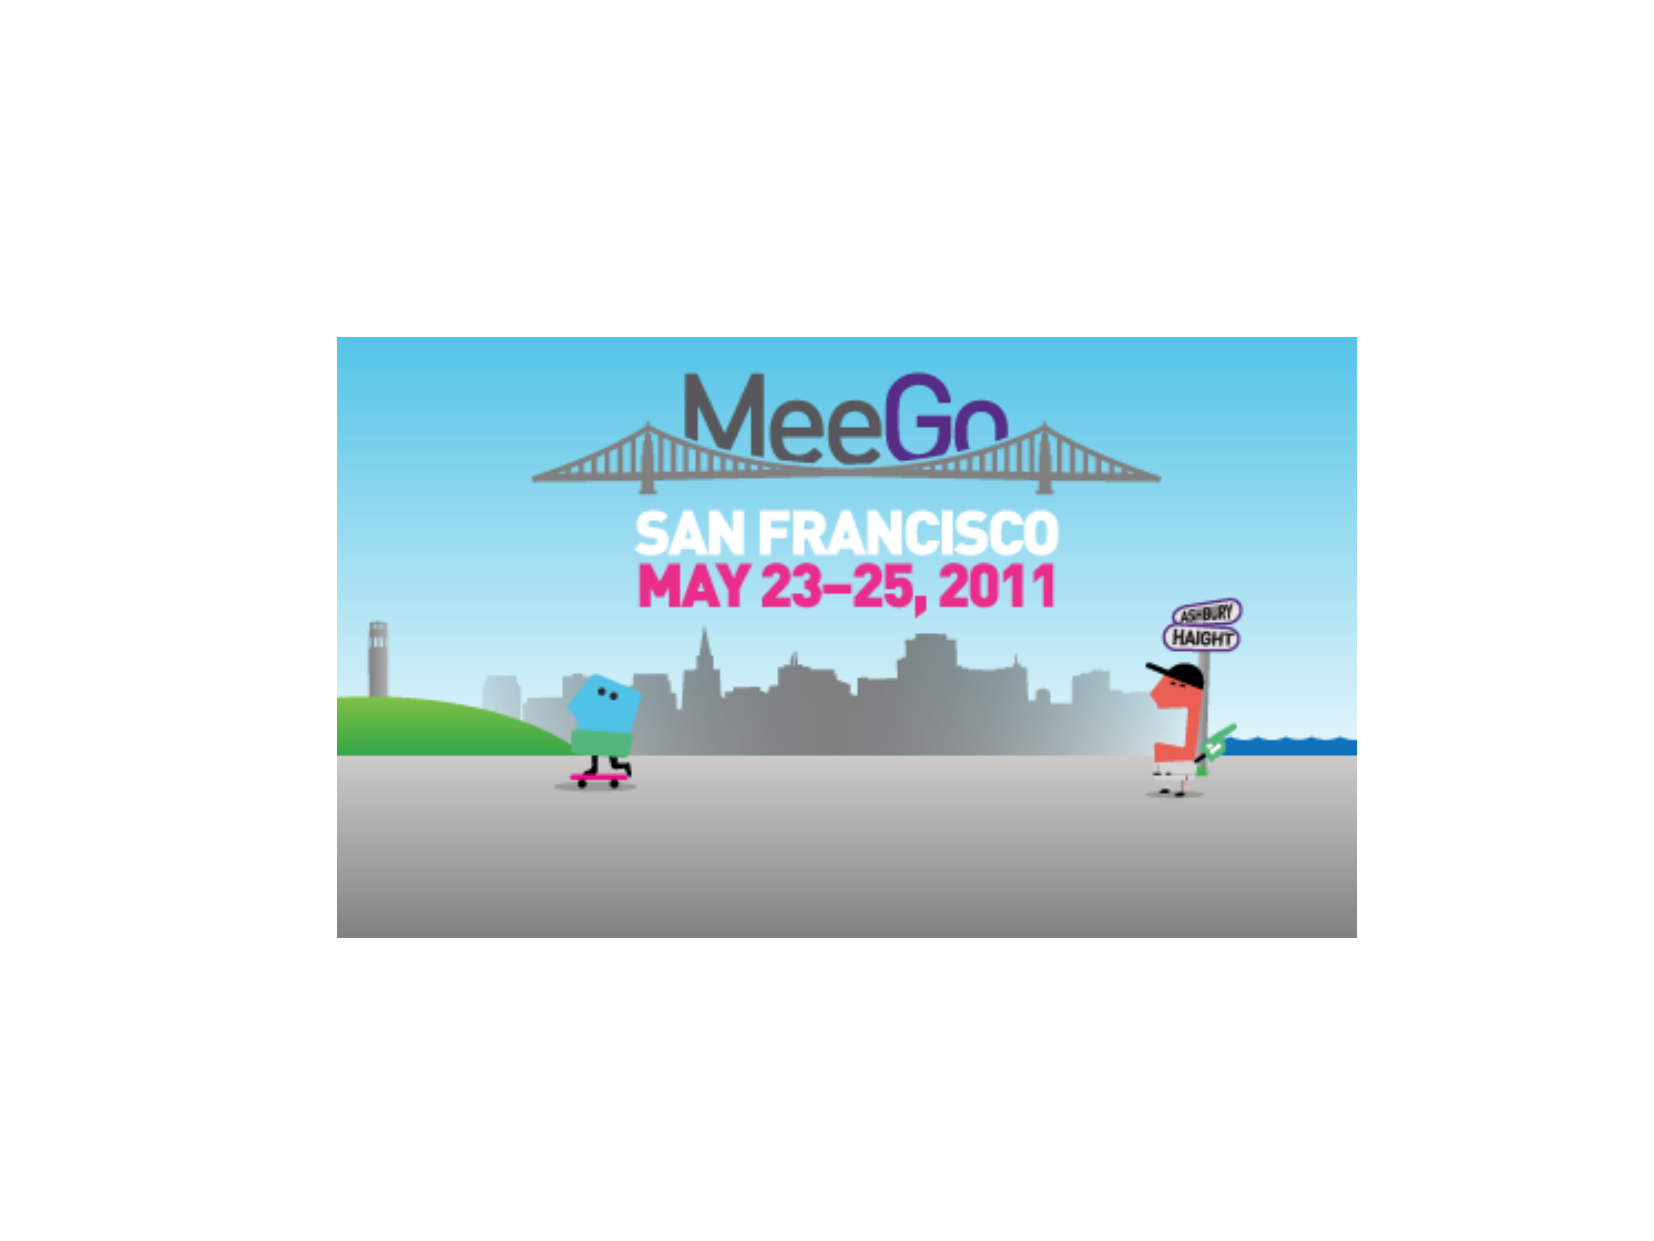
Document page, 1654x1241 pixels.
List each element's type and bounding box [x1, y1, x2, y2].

picture [337, 337, 1357, 938]
